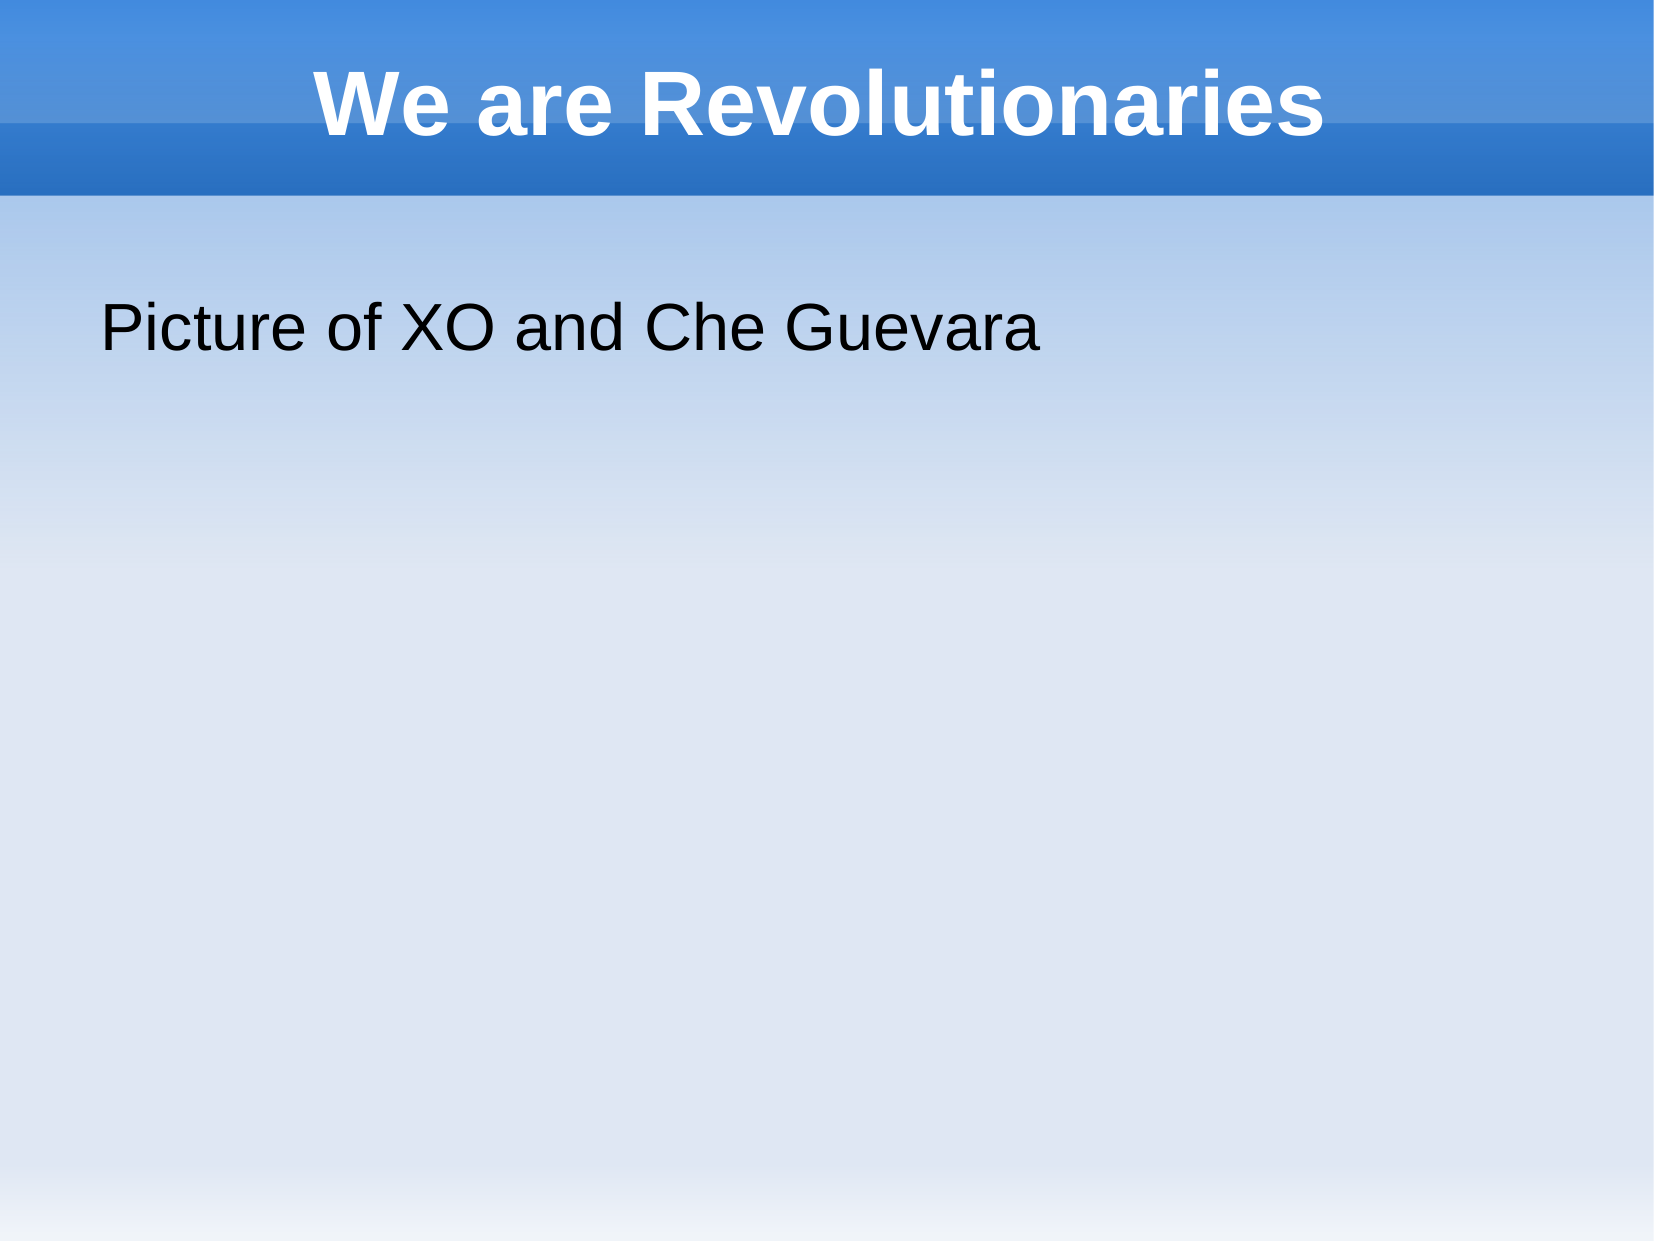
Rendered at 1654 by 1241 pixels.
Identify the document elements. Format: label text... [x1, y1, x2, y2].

picture [0, 0, 1654, 1241]
list Picture of XO and Che Guevara [82, 290, 1571, 1094]
title We are Revolutionaries [76, 7, 1565, 200]
